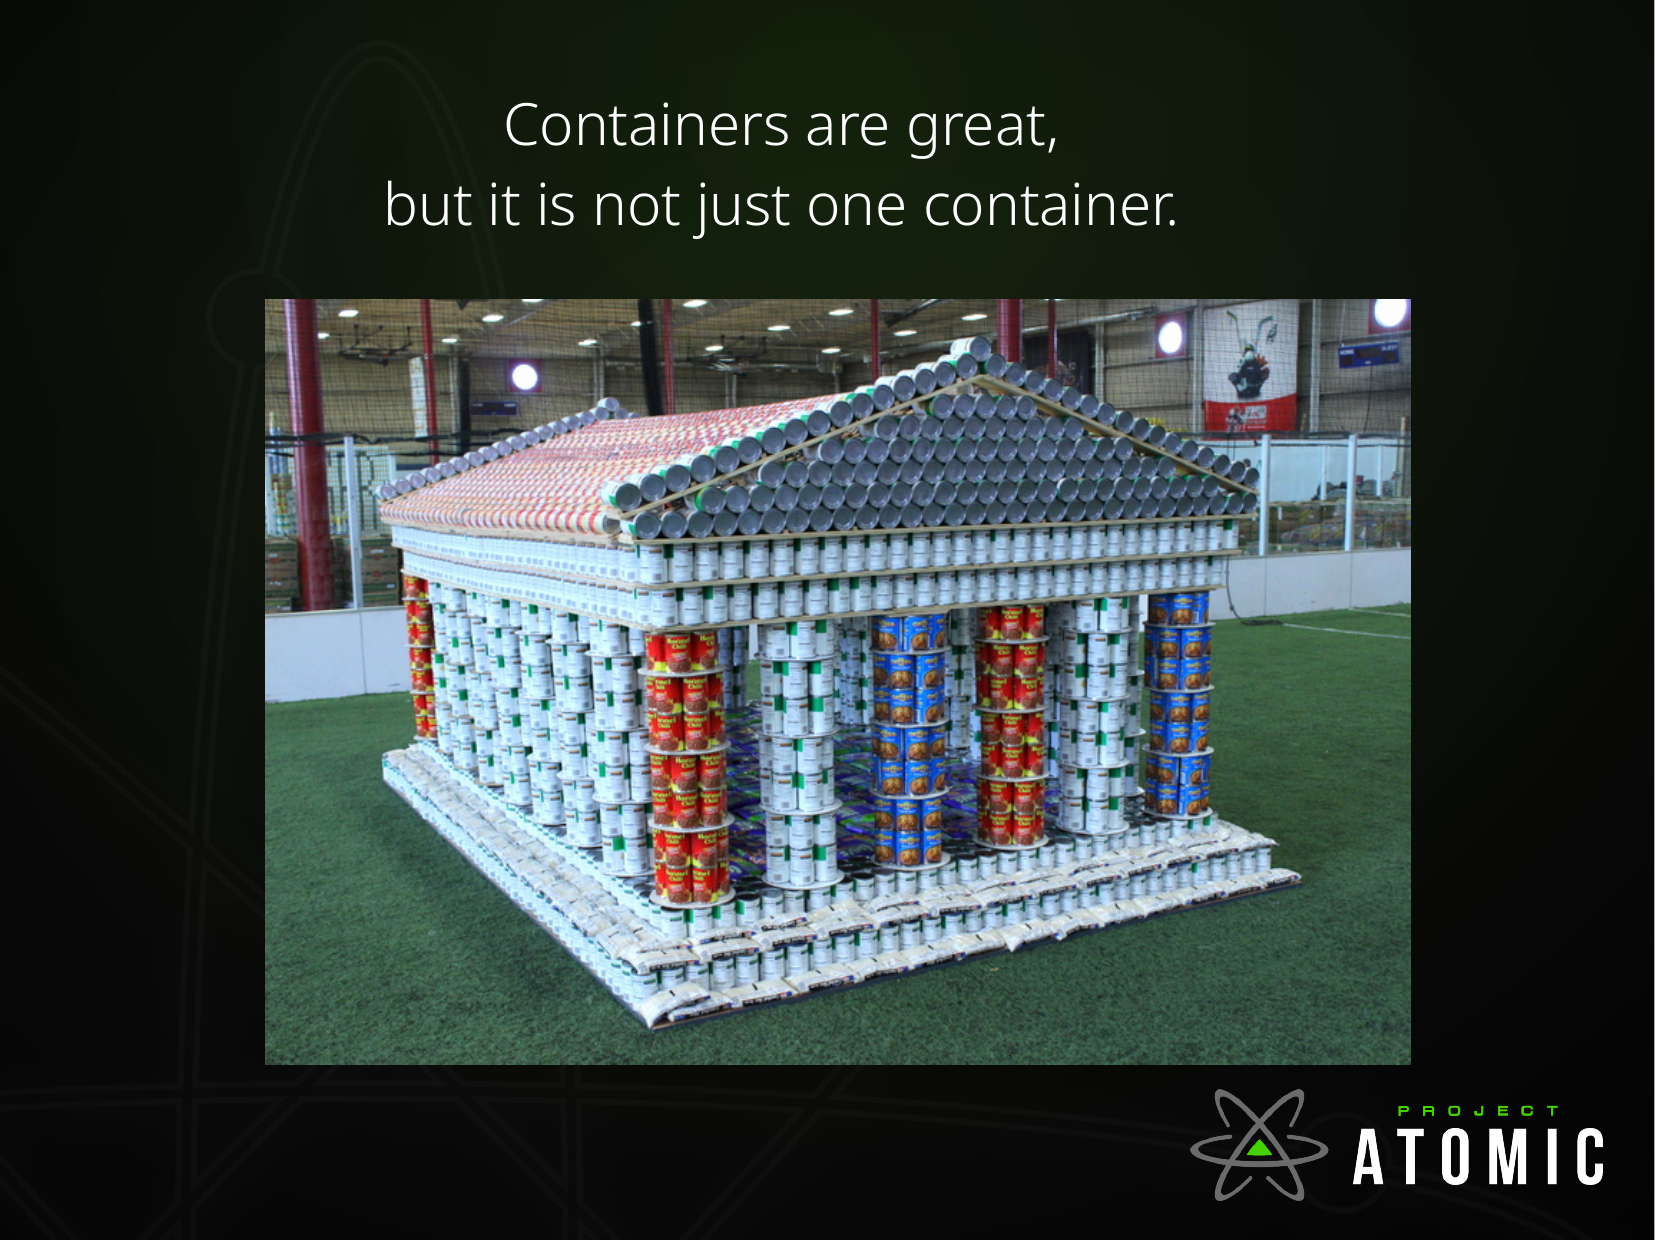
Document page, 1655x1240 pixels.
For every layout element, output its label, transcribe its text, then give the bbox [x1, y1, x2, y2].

picture [0, 0, 1654, 1240]
subtitle Containers are great, but it is not just one container. [30, 0, 1549, 586]
